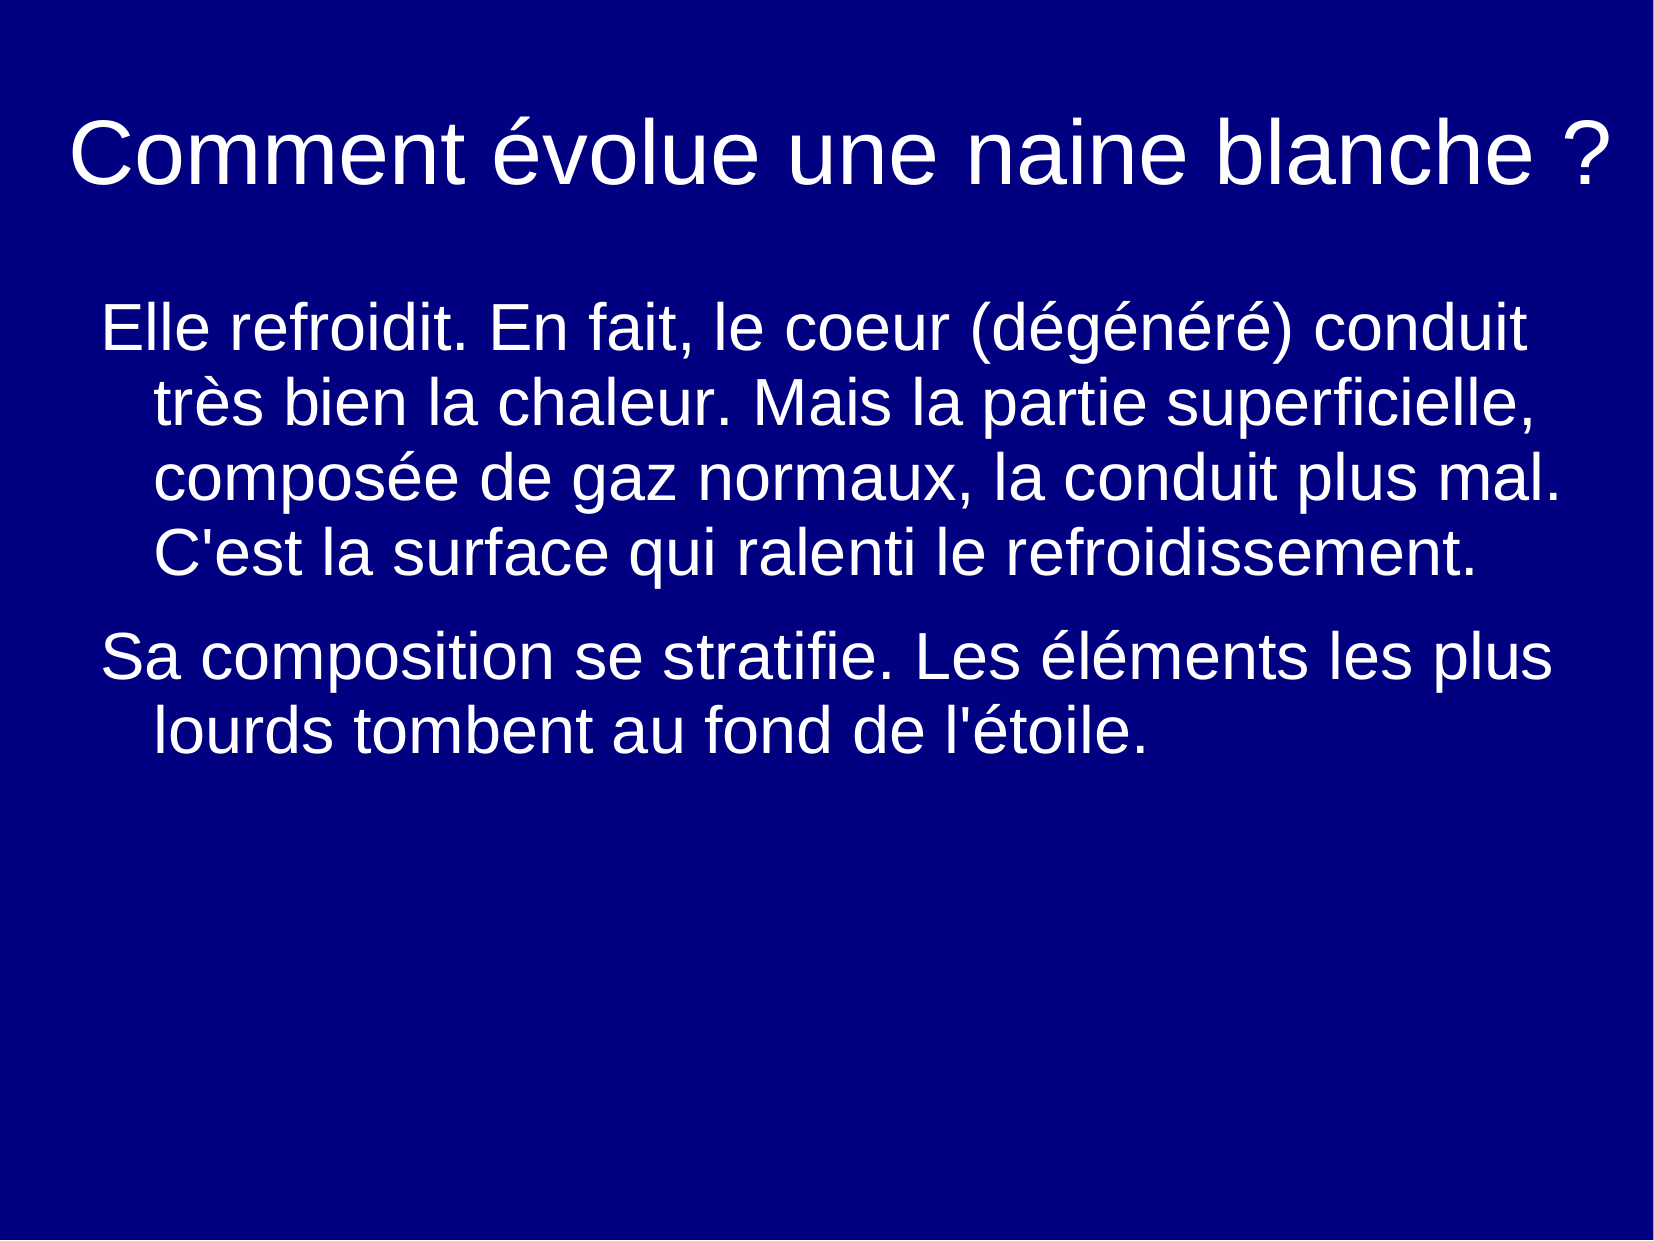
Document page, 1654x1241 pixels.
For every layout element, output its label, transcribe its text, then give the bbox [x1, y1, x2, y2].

title Comment évolue une naine blanche ? [29, 49, 1654, 257]
list Elle refroidit. En fait, le coeur (dégénéré) conduit très bien la chaleur. Mais la partie superficielle, composée de gaz normaux, la conduit plus mal. C'est la surface qui ralenti le refroidissement. Sa composition se stratifie. Les éléments les plus lourds tombent au fond de l'étoile. [82, 290, 1571, 1109]
